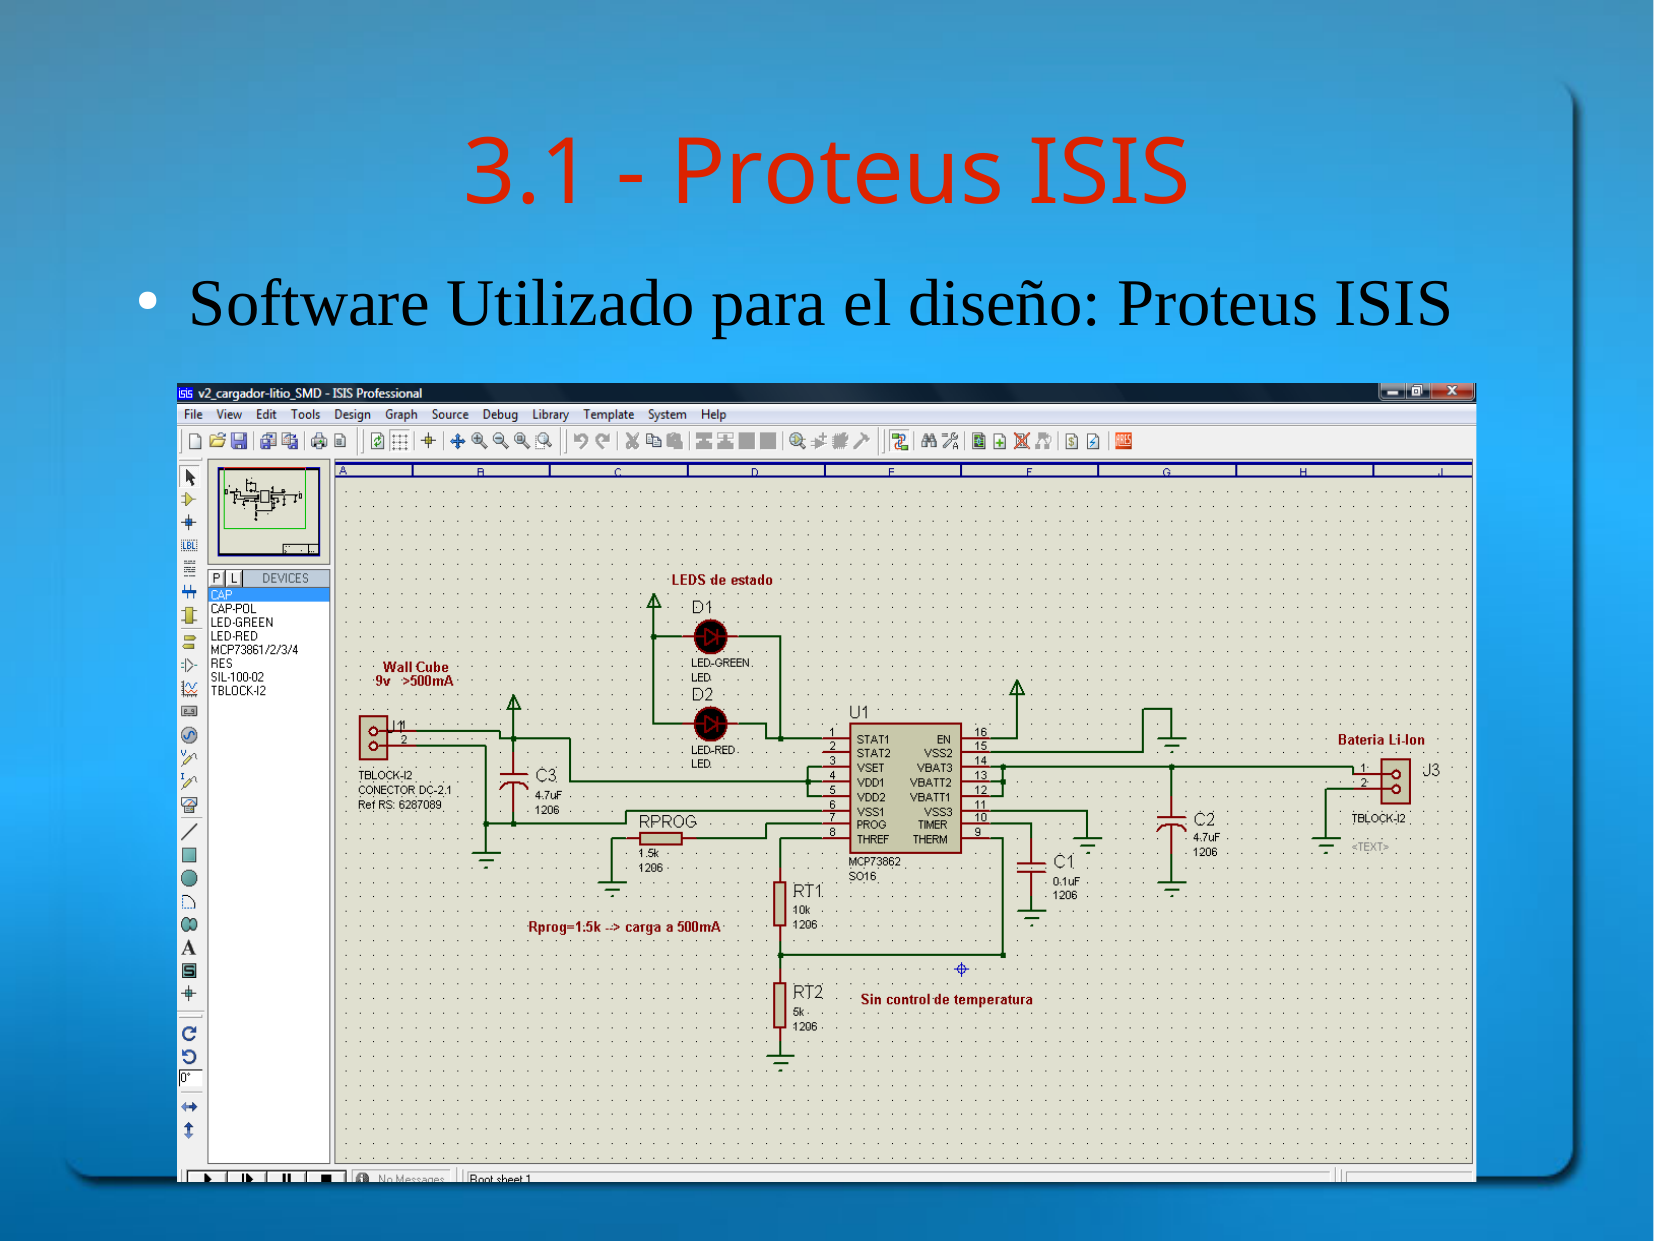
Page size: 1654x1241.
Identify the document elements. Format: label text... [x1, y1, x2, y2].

list Software Utilizado para el diseño: Proteus ISIS [118, 265, 1531, 1004]
title 3.1 - Proteus ISIS [121, 88, 1534, 248]
picture [0, 0, 1654, 1241]
